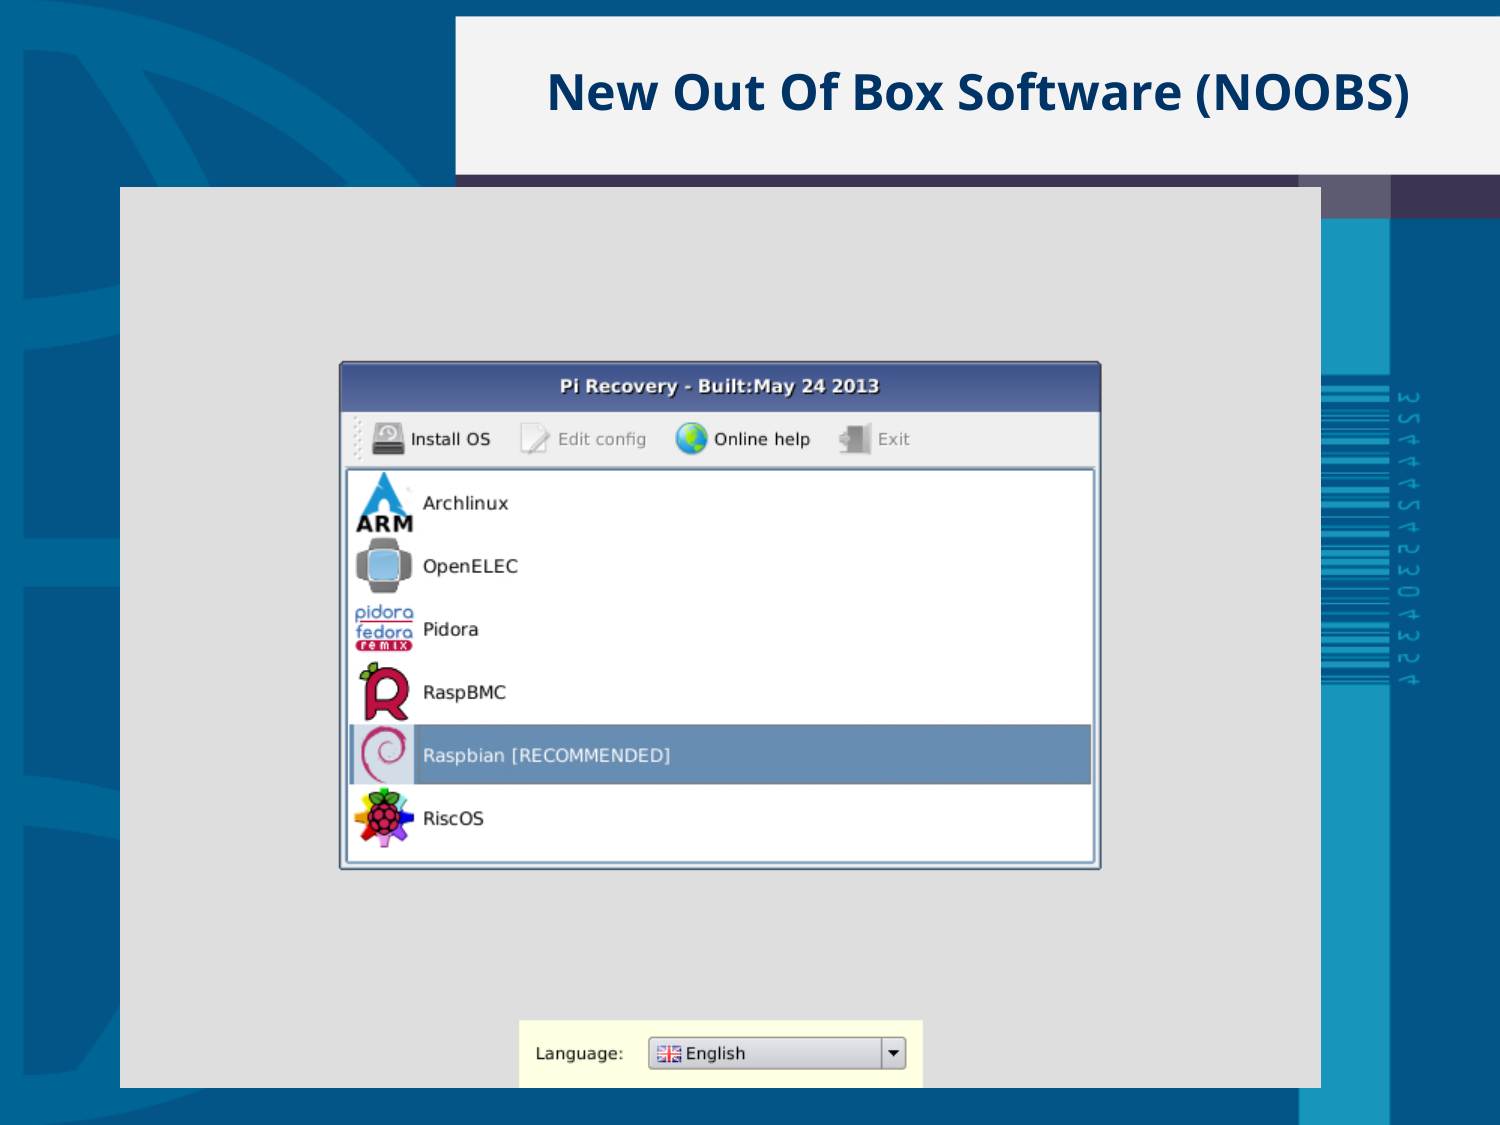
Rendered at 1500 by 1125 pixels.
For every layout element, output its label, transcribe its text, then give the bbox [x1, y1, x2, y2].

title New Out Of Box Software (NOOBS) [467, 14, 1490, 167]
picture [24, 0, 1500, 1125]
